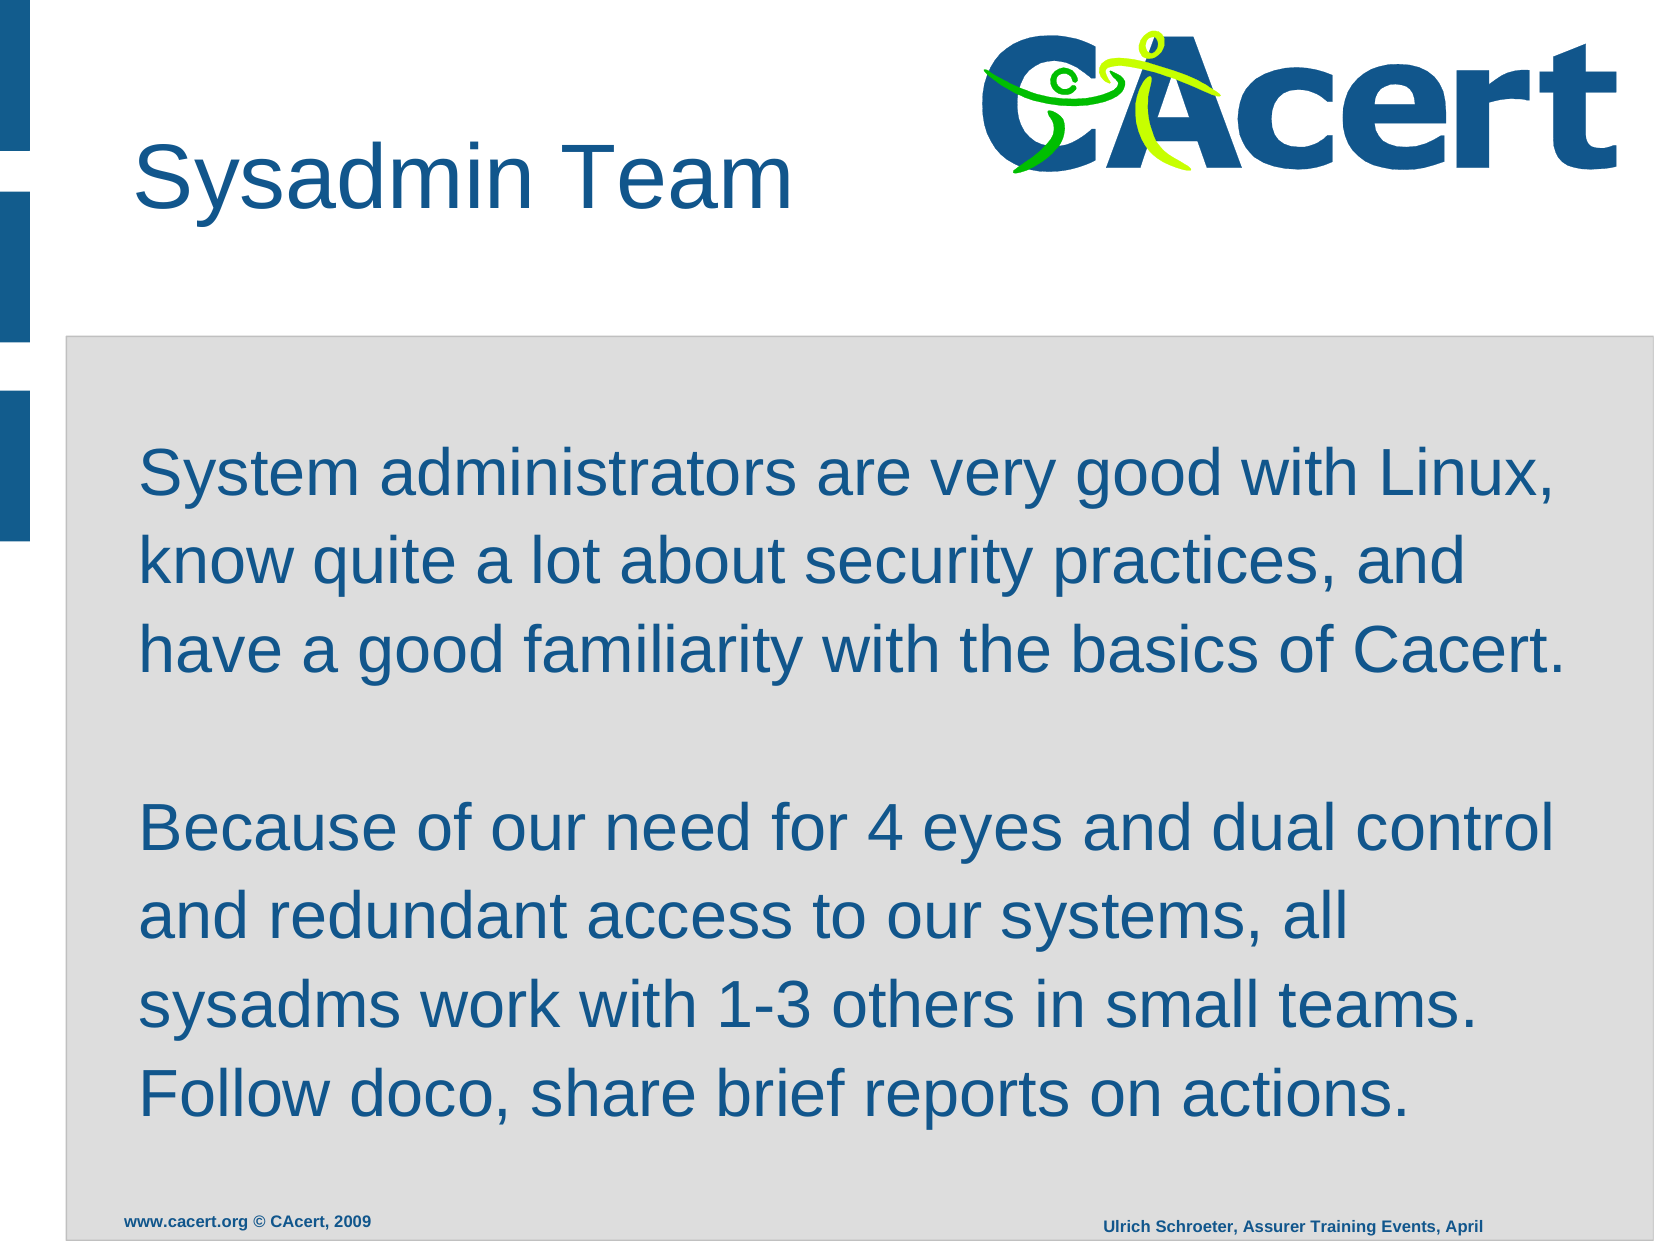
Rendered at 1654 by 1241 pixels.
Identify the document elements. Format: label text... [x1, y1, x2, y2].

text_box System administrators are very good with Linux, know quite a lot about security practices, and have a good familiarity with the basics of Cacert. Because of our need for 4 eyes and dual control and redundant access to our systems, all sysadms work with 1-3 others in small teams. Follow doco, share brief reports on actions. [124, 413, 1603, 1228]
text_box Sysadmin Team [118, 118, 802, 239]
